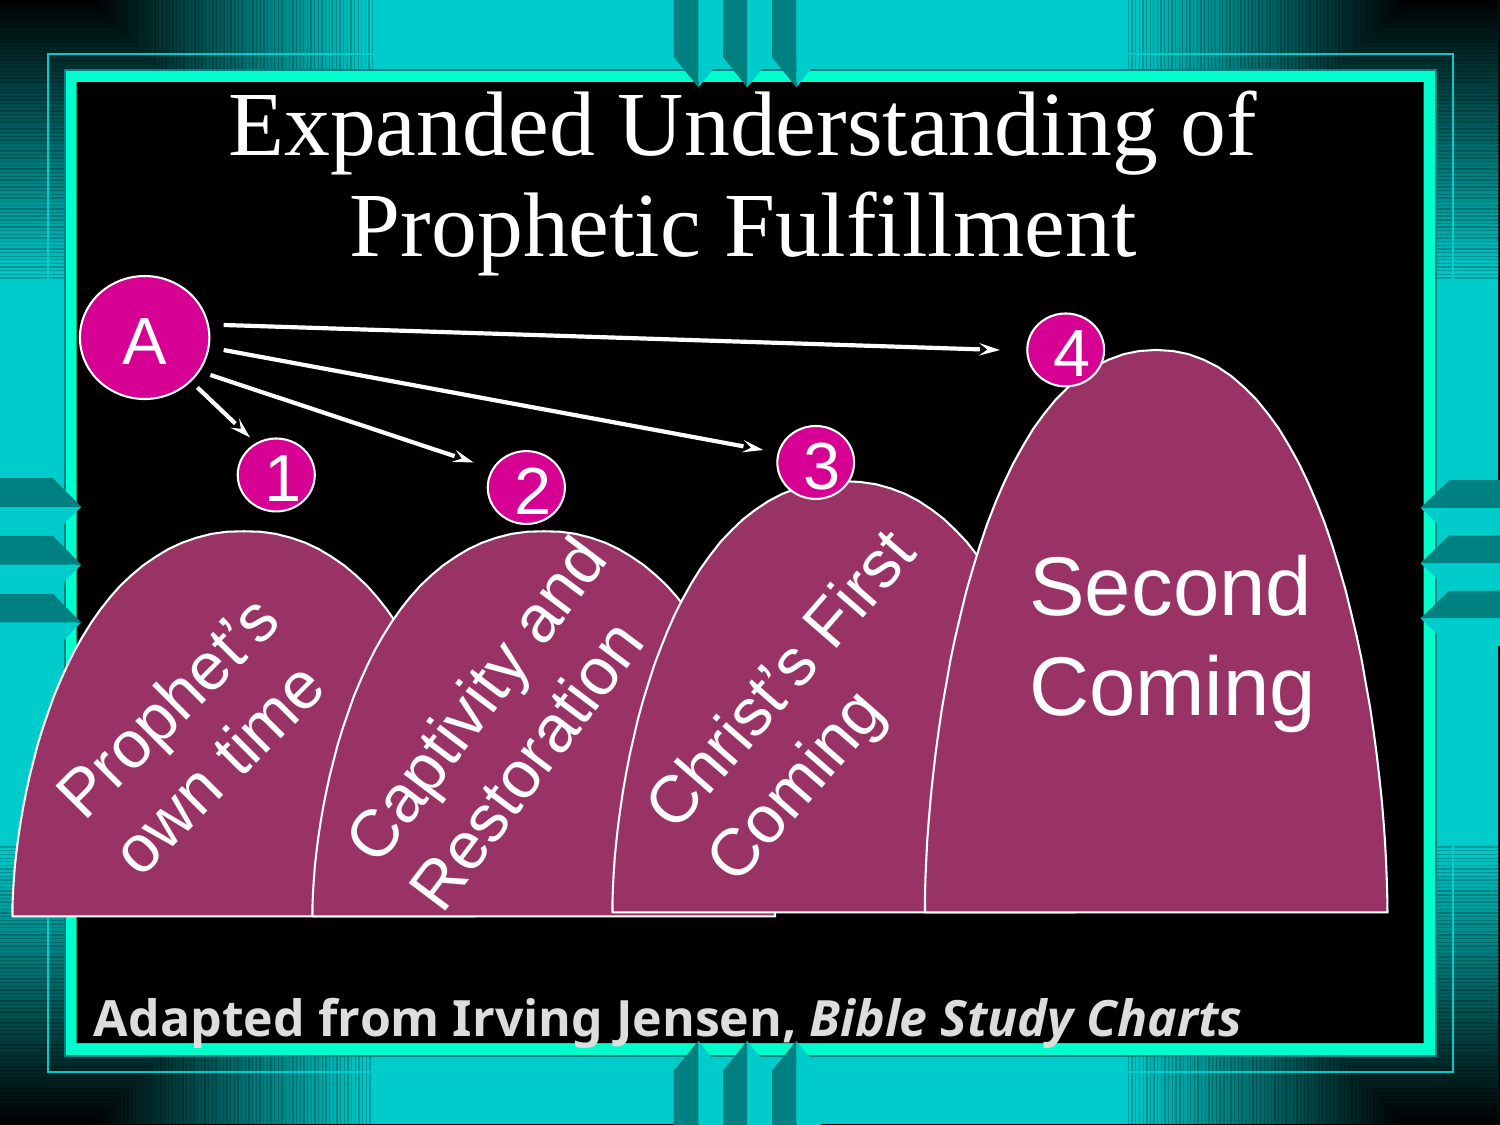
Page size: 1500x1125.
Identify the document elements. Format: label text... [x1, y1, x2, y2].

text_box Captivity and Restoration [309, 435, 733, 940]
text_box 3 [777, 425, 855, 499]
text_box 1 [237, 438, 315, 512]
title Expanded Understanding of Prophetic Fulfillment [99, 65, 1388, 284]
text_box Christ’s First Coming [609, 462, 983, 912]
text_box [468, 349, 1388, 917]
text_box Prophet’s own time [20, 520, 388, 905]
text_box 2 [487, 451, 565, 524]
text_box A [79, 276, 210, 400]
text_box Second Coming [1014, 524, 1384, 741]
text_box [12, 531, 537, 917]
text_box 4 [1027, 313, 1105, 387]
text_box [31, 531, 268, 769]
list Adapted from Irving Jensen, Bible Study Charts [78, 975, 1329, 1063]
